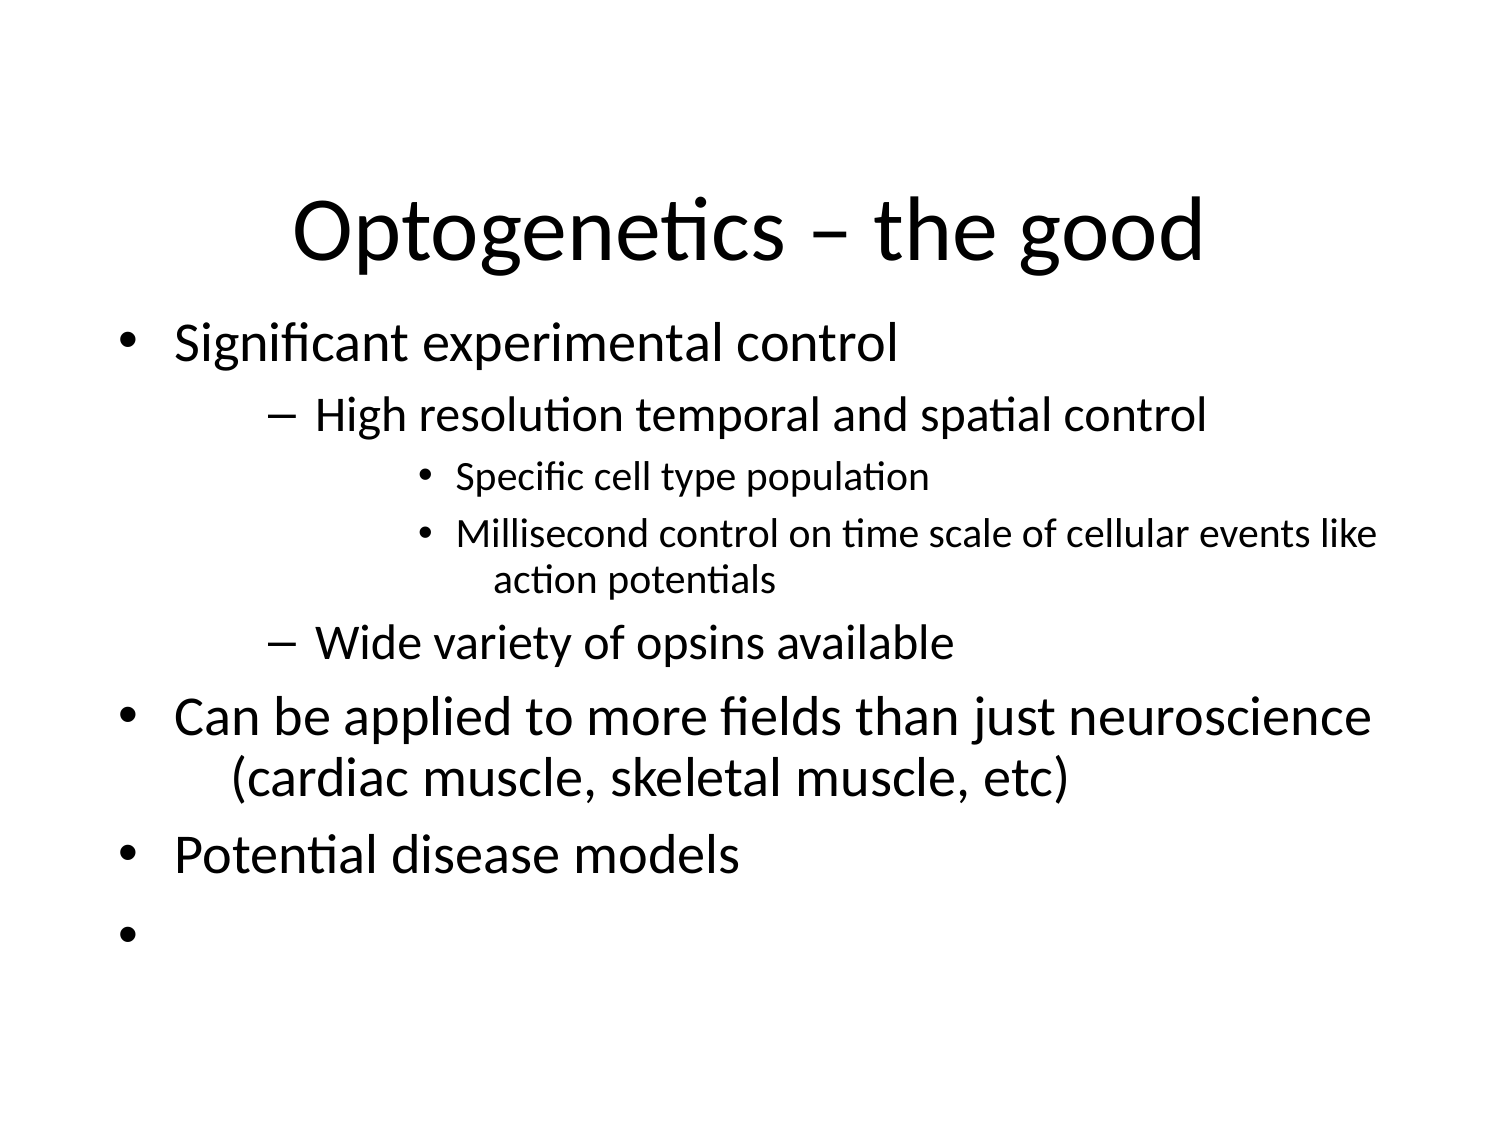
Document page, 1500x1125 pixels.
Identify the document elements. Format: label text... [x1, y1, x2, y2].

list Significant experimental control High resolution temporal and spatial control Specific cell type population Millisecond control on time scale of cellular events like action potentials Wide variety of opsins available Can be applied to more fields than just neuroscience (cardiac muscle, skeletal muscle, etc) Potential disease models [103, 305, 1397, 923]
title Optogenetics – the good [103, 141, 1397, 305]
